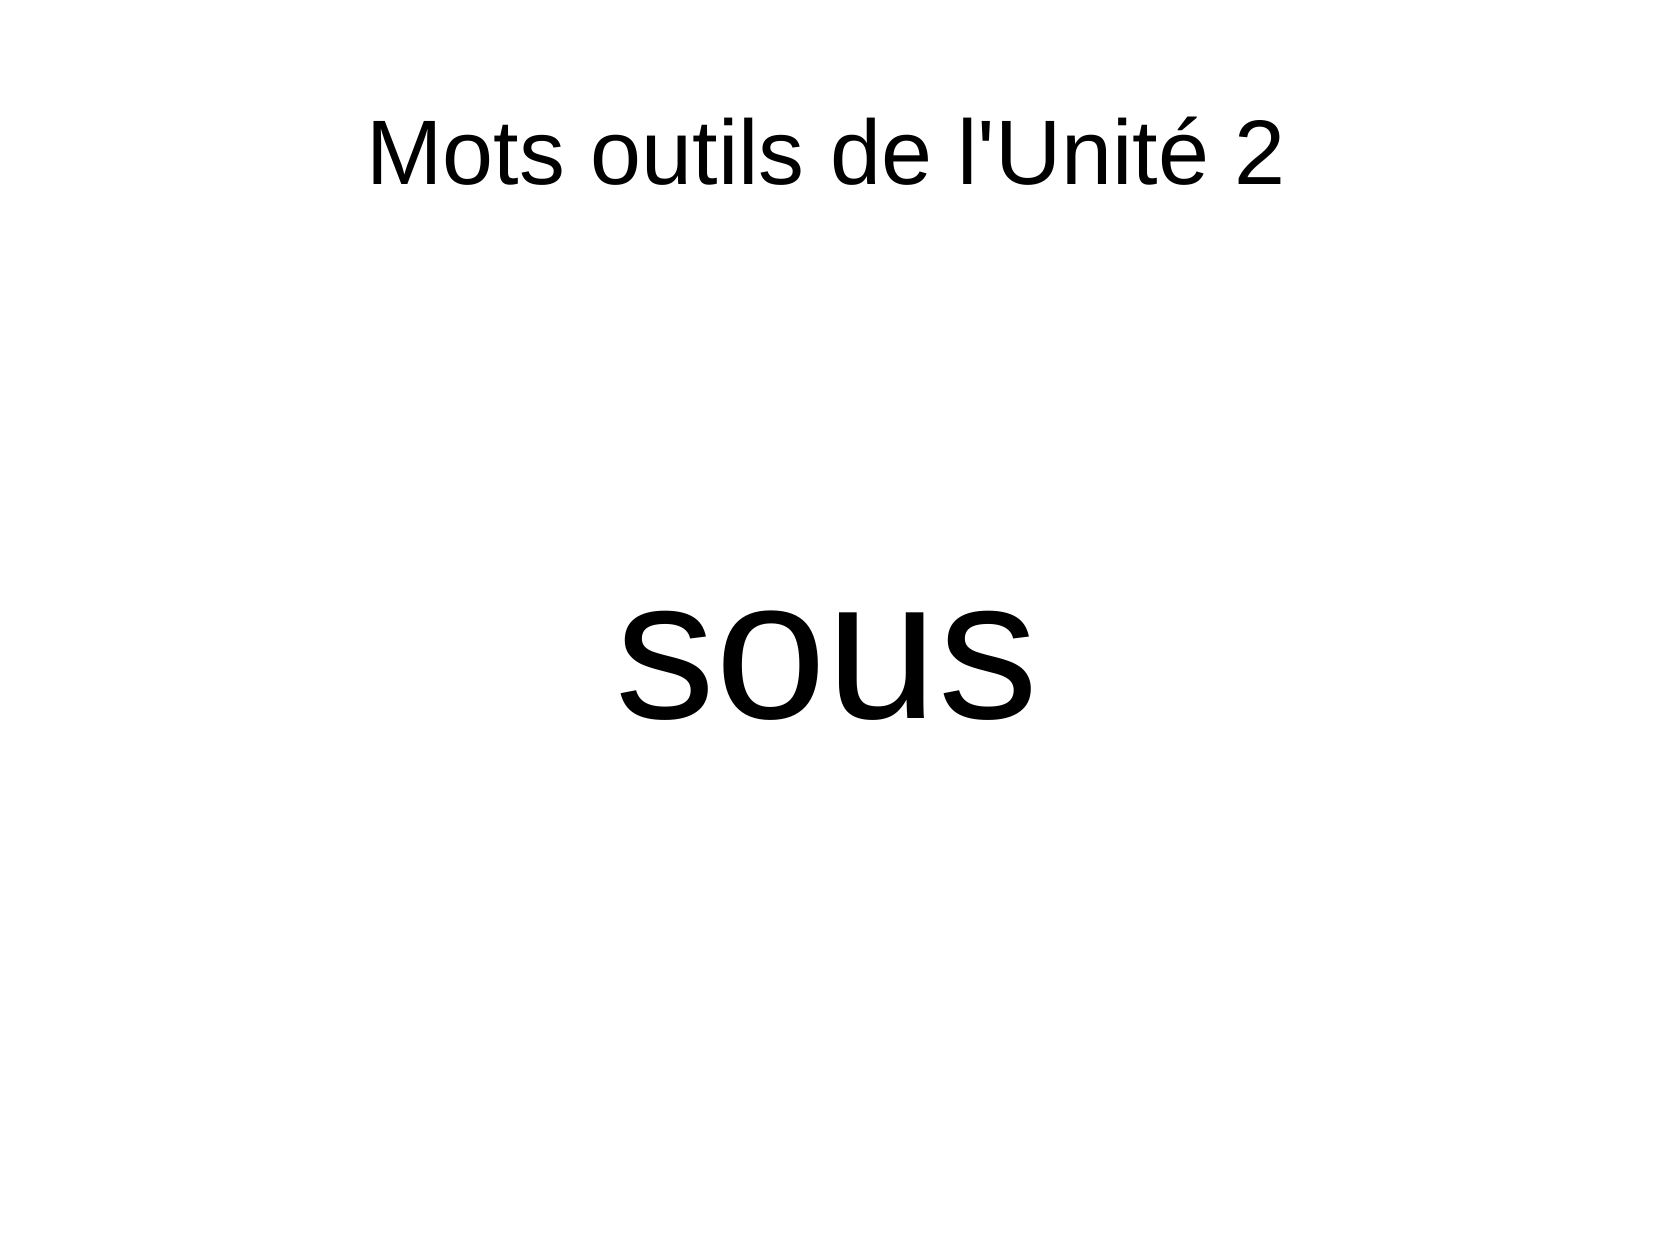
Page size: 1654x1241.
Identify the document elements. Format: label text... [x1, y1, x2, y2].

subtitle sous [82, 290, 1571, 1010]
title Mots outils de l'Unité 2 [82, 49, 1571, 257]
